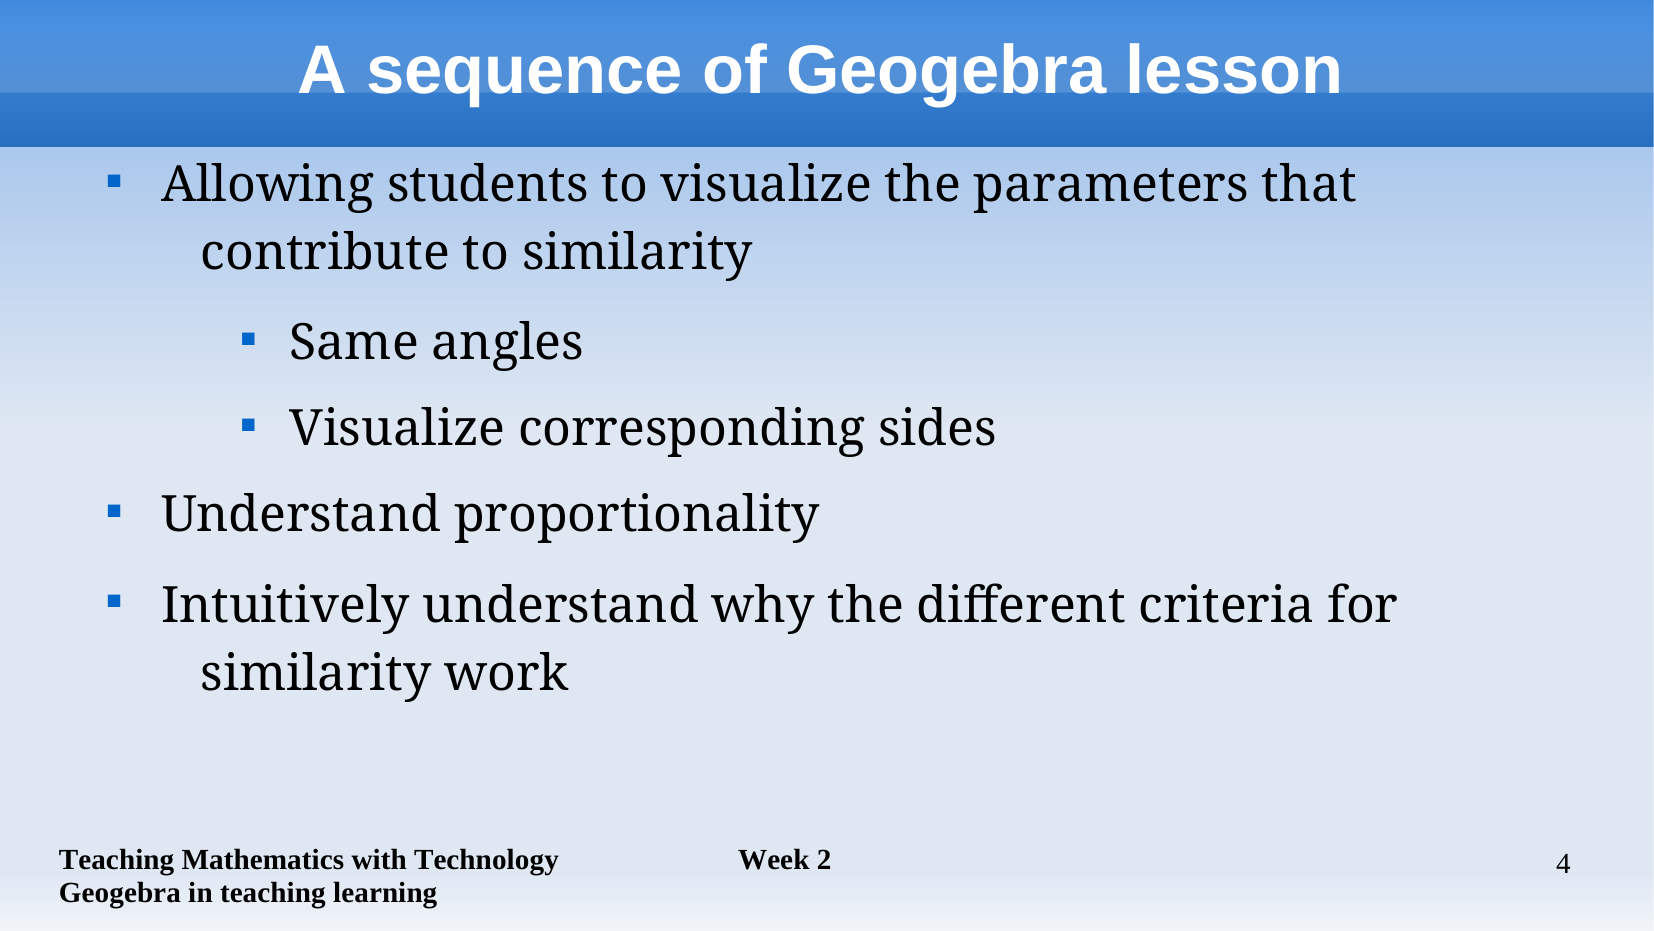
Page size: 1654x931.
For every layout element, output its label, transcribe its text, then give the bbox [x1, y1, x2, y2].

title A sequence of Geogebra lesson [76, 0, 1565, 147]
list Allowing students to visualize the parameters that contribute to similarity Same angles Visualize corresponding sides Understand proportionality Intuitively understand why the different criteria for similarity work [76, 147, 1565, 762]
picture [0, 0, 1654, 931]
